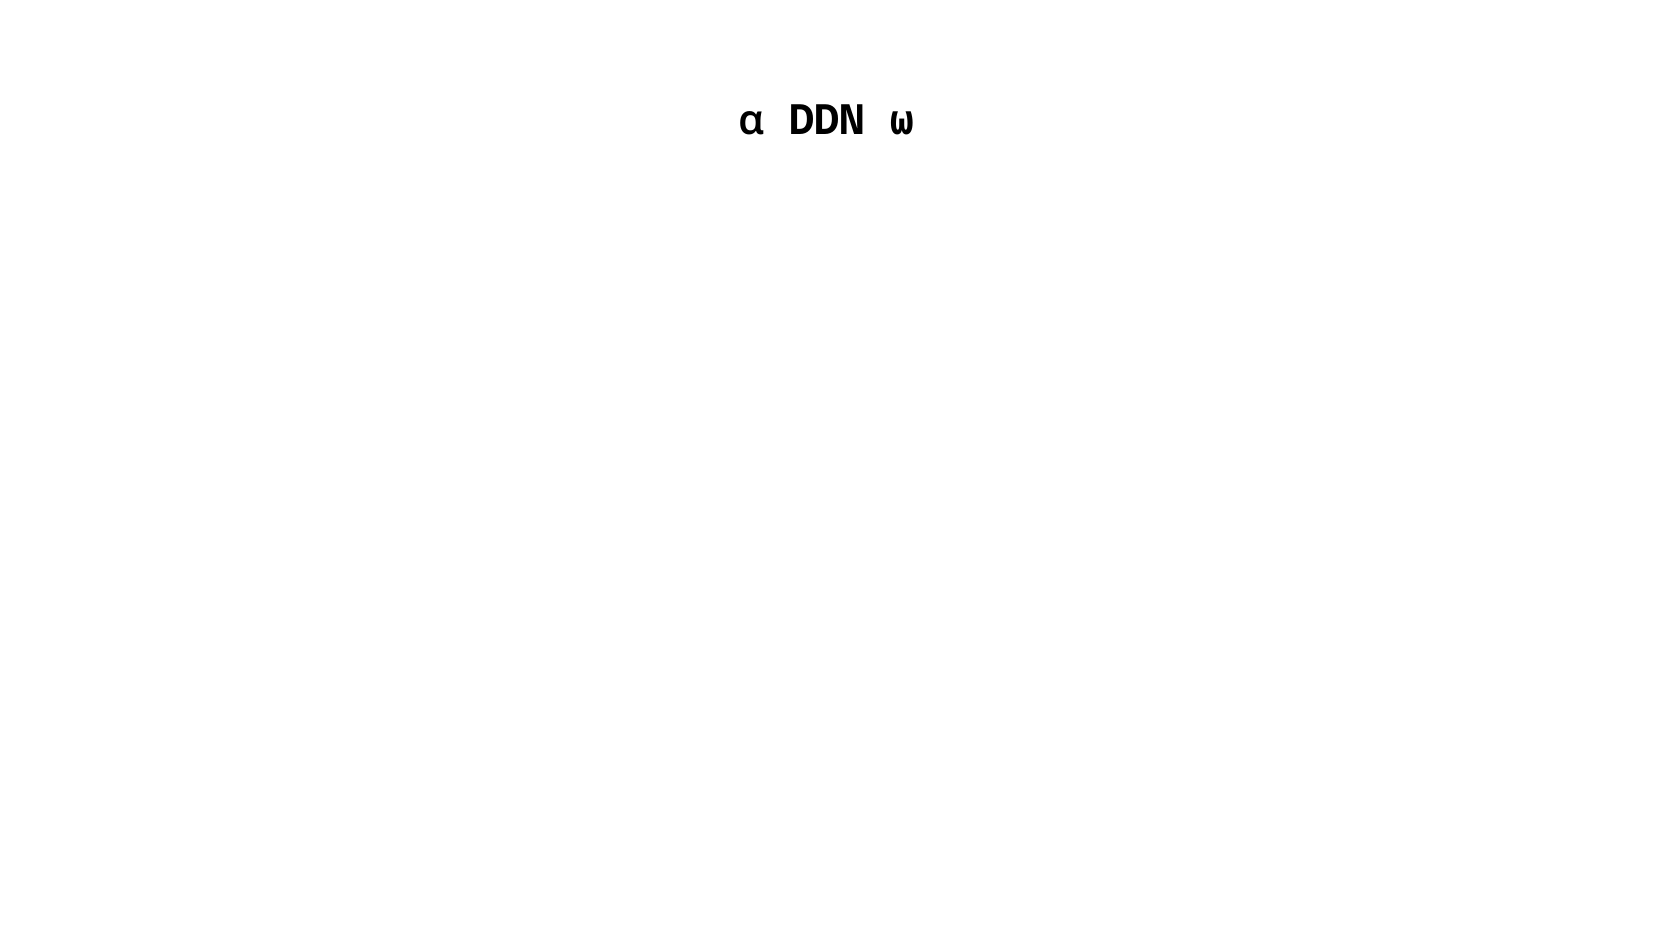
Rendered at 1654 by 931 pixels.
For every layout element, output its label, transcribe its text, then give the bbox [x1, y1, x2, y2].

text_box ⍺ DDN ⍵ [664, 0, 990, 237]
